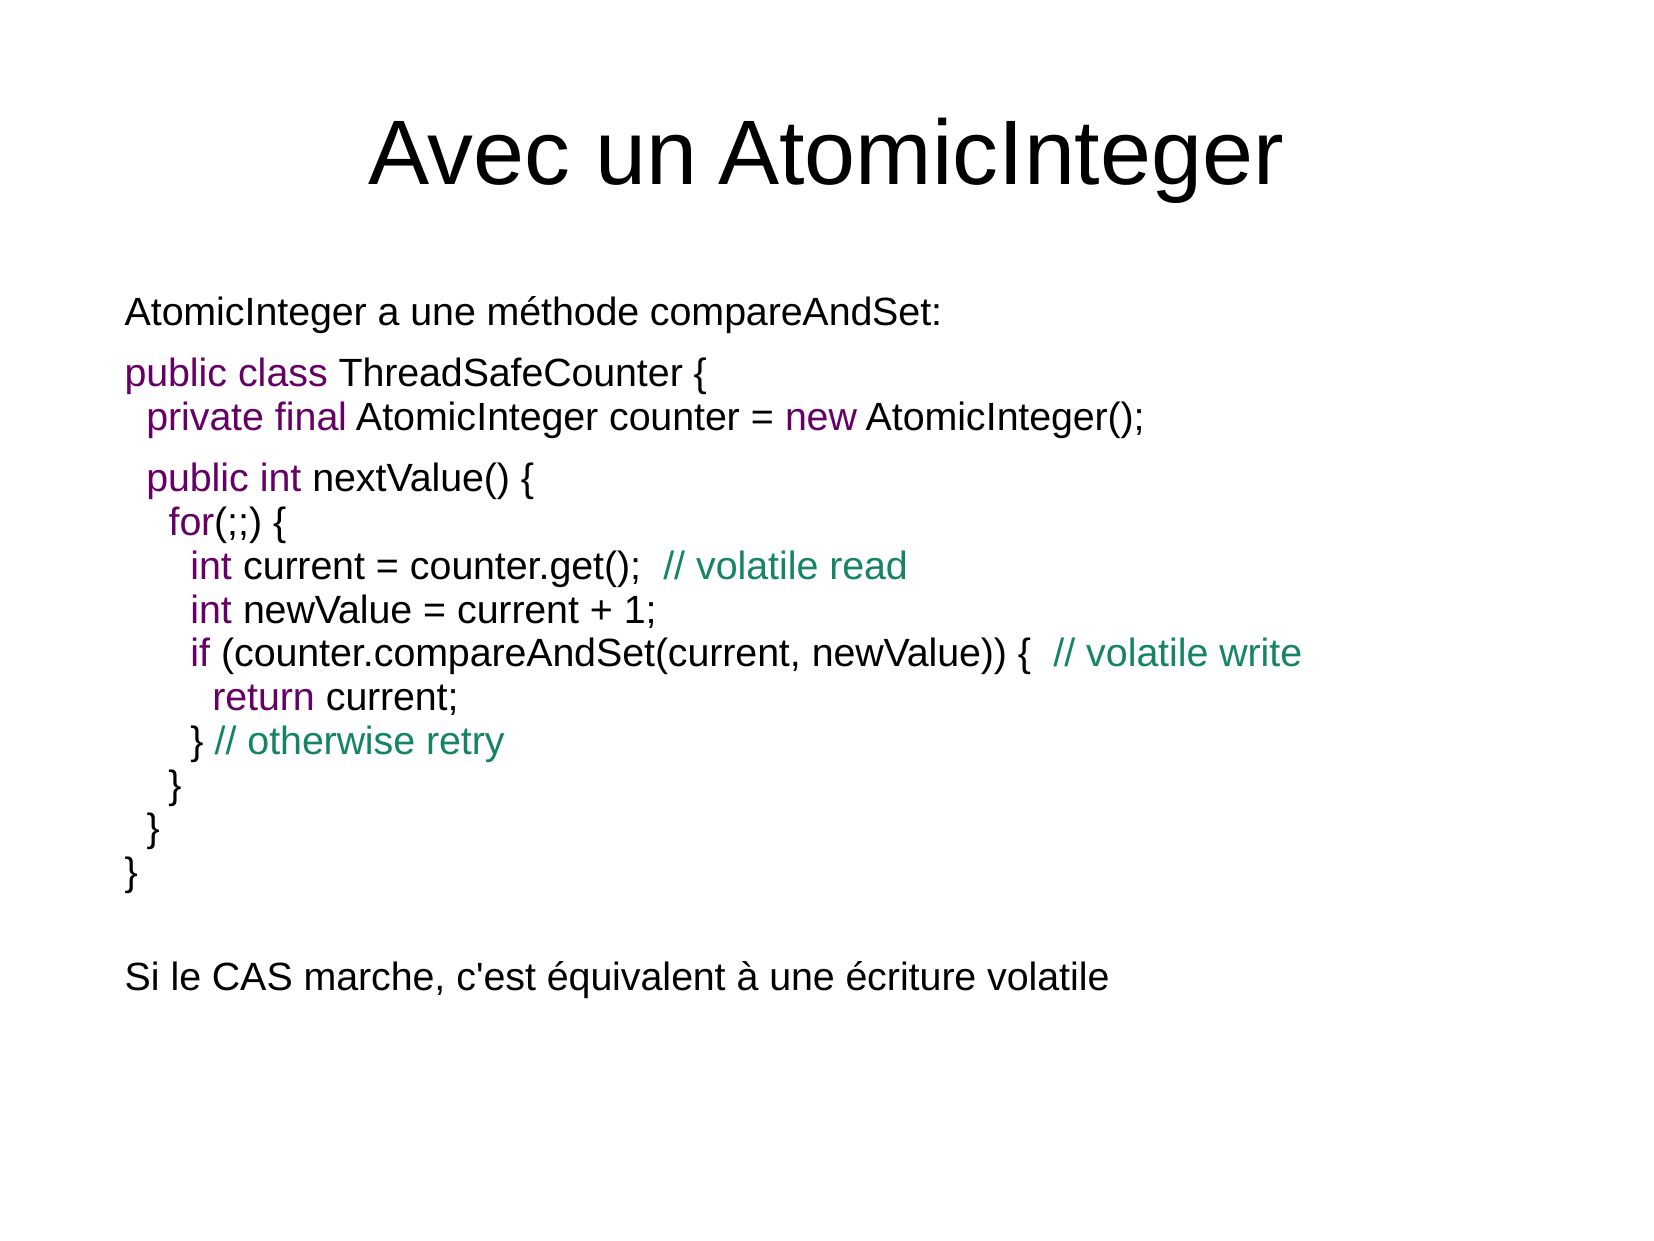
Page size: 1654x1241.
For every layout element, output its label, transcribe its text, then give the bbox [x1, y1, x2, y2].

list AtomicInteger a une méthode compareAndSet: public class ThreadSafeCounter { private final AtomicInteger counter = new AtomicInteger(); public int nextValue() { for(;;) { int current = counter.get(); // volatile read int newValue = current + 1; if (counter.compareAndSet(current, newValue)) { // volatile write return current; } // otherwise retry } } } Si le CAS marche, c'est équivalent à une écriture volatile [82, 290, 1571, 1010]
title Avec un AtomicInteger [82, 49, 1571, 257]
